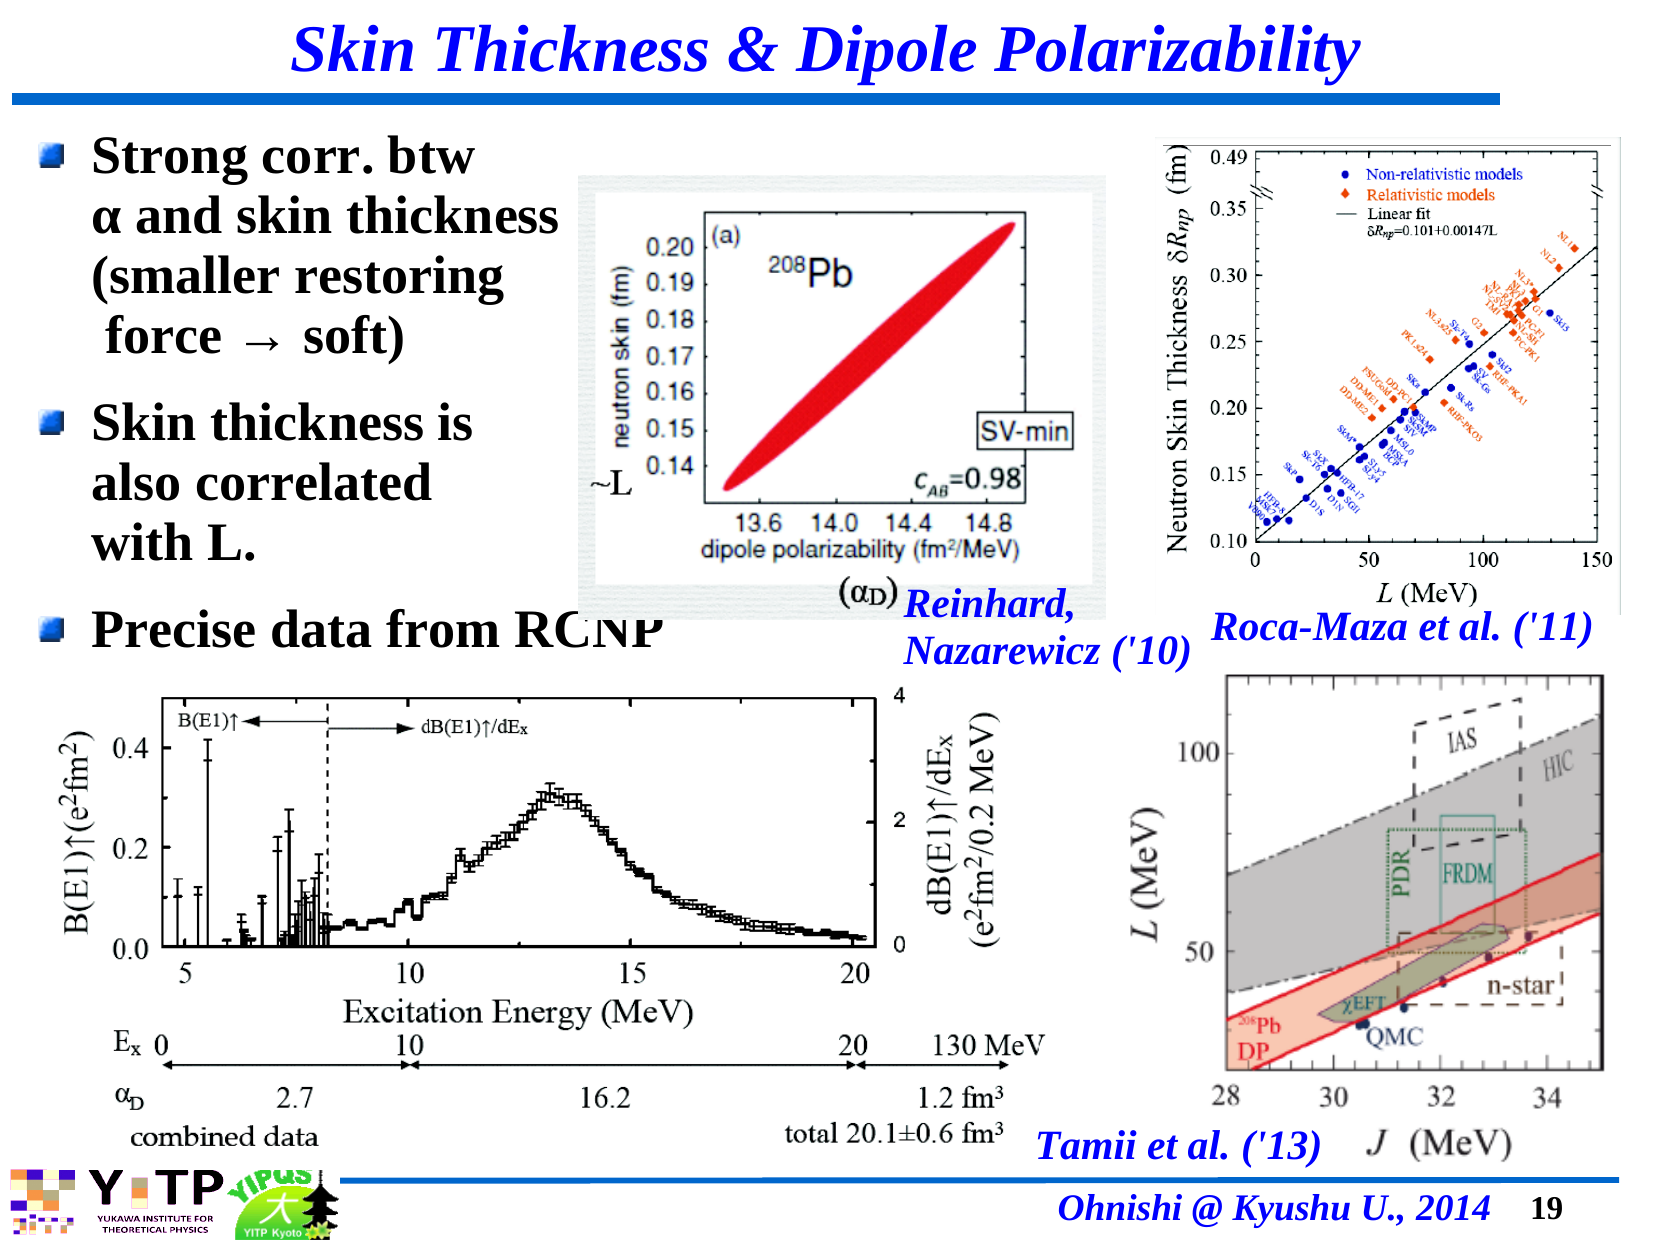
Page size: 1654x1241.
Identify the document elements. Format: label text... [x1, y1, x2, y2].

title Skin Thickness & Dipole Polarizability [0, 0, 1654, 99]
list Strong corr. btw α and skin thickness (smaller restoring force → soft) Skin thickness is also correlated with L. Precise data from RCNP [20, 124, 1621, 1137]
picture [1122, 1137, 1615, 1171]
text_box Reinhard, Nazarewicz ('10) [903, 580, 1211, 675]
picture [1155, 137, 1621, 615]
text_box Roca-Maza et al. ('11) [1211, 603, 1595, 651]
text_box Tamii et al. ('13) [1034, 1122, 1323, 1169]
picture [578, 175, 1106, 620]
picture [0, 684, 1056, 1241]
